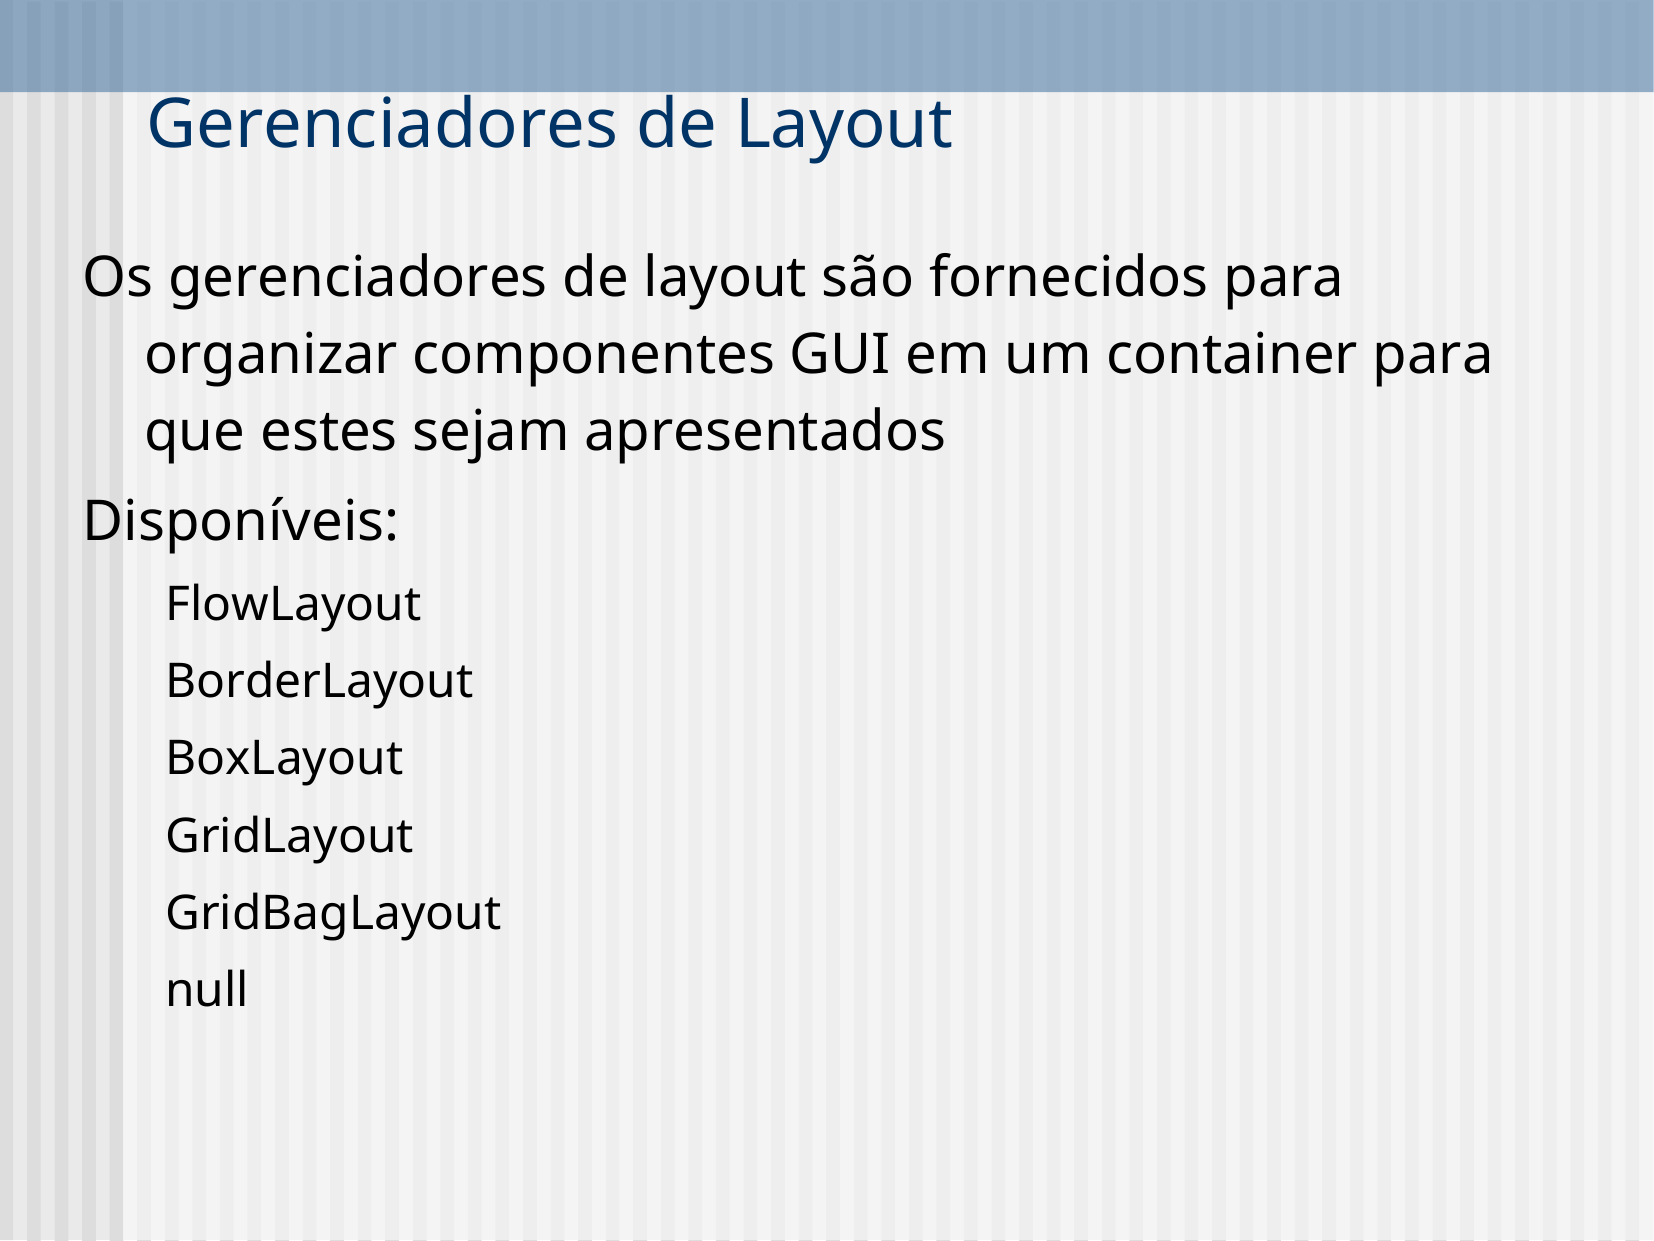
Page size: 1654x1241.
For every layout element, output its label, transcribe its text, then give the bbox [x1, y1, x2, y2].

title Gerenciadores de Layout [146, 36, 1536, 204]
list Os gerenciadores de layout são fornecidos para organizar componentes GUI em um container para que estes sejam apresentados Disponíveis: FlowLayout BorderLayout BoxLayout GridLayout GridBagLayout null [82, 236, 1571, 1094]
